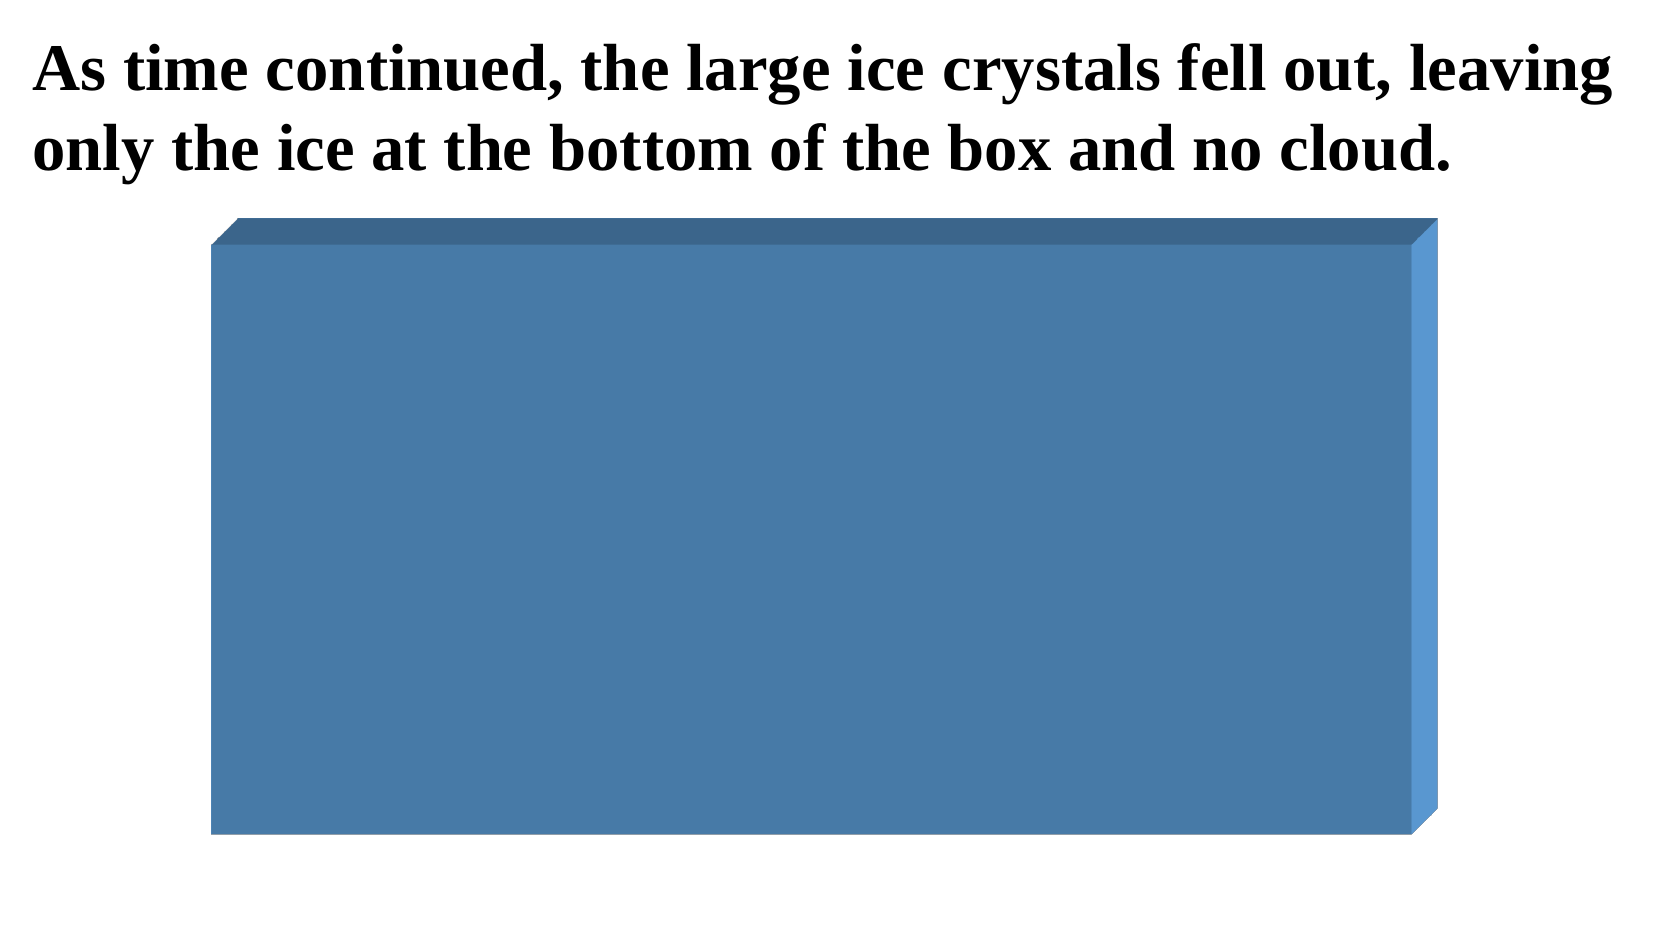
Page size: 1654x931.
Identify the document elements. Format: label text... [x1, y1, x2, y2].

text_box As time continued, the large ice crystals fell out, leaving only the ice at the bottom of the box and no cloud. [17, 15, 1638, 192]
text_box [212, 245, 1411, 834]
